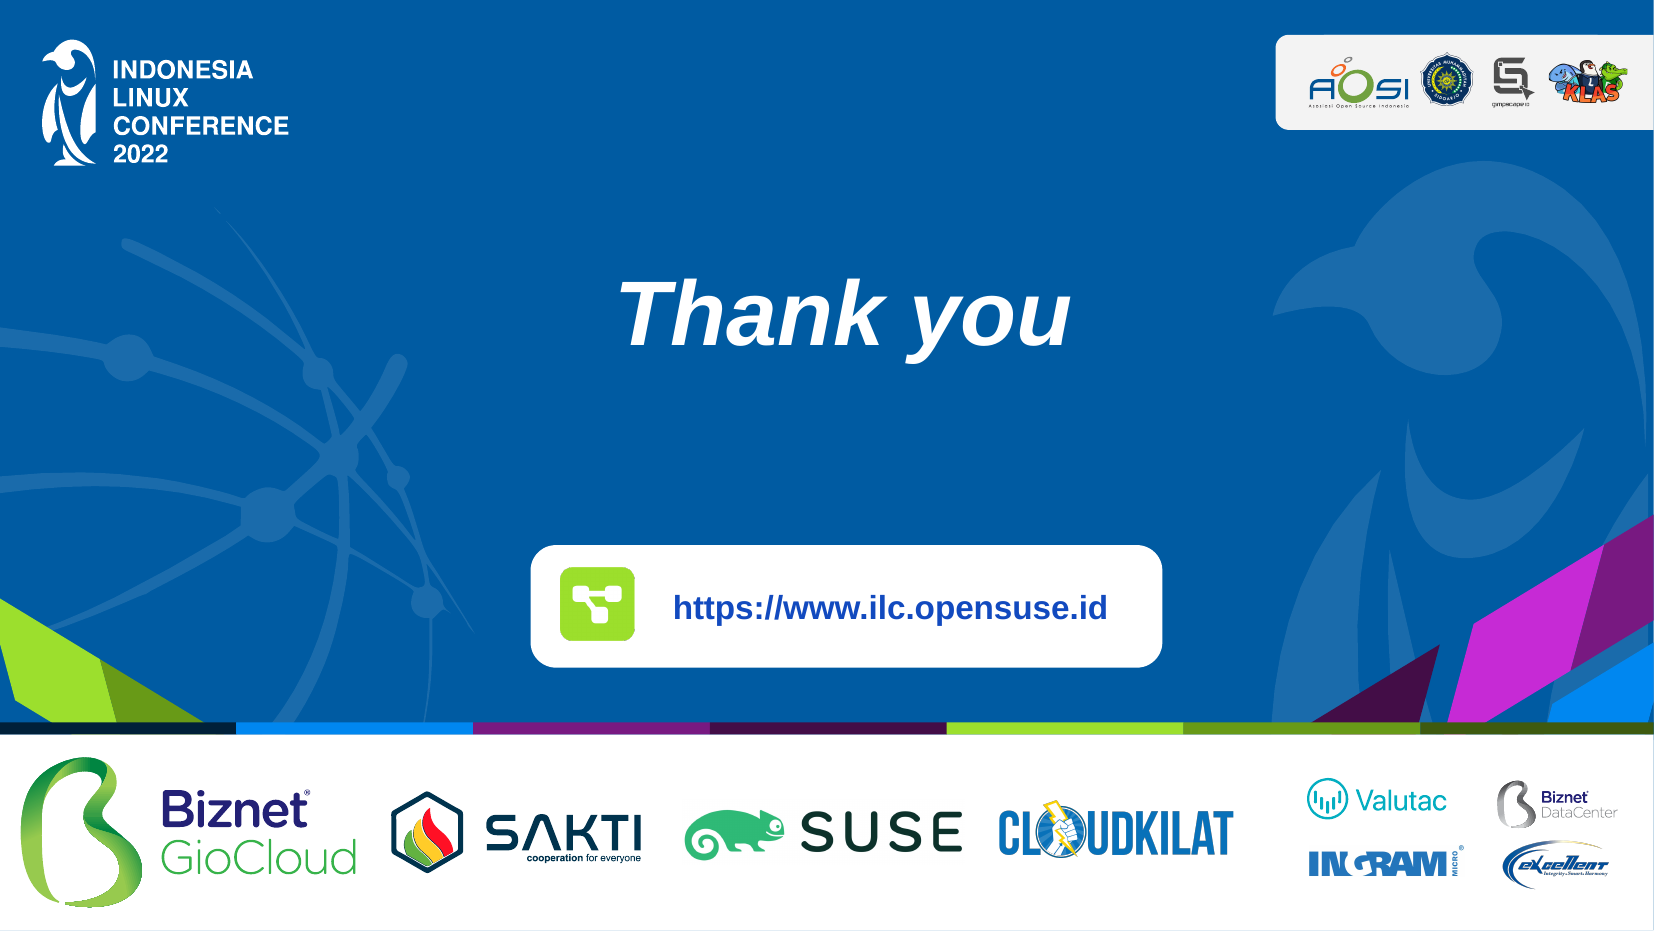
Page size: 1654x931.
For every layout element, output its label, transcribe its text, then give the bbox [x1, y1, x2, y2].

text_box [530, 545, 1153, 668]
picture [682, 799, 965, 865]
picture [999, 800, 1234, 858]
picture [1496, 840, 1620, 890]
picture [626, 855, 634, 862]
picture [1548, 60, 1628, 103]
picture [546, 561, 649, 653]
picture [1420, 52, 1474, 106]
text_box https://www.ilc.opensuse.id [637, 550, 1163, 662]
picture [1309, 845, 1465, 877]
text_box Thank you [187, 187, 1501, 375]
